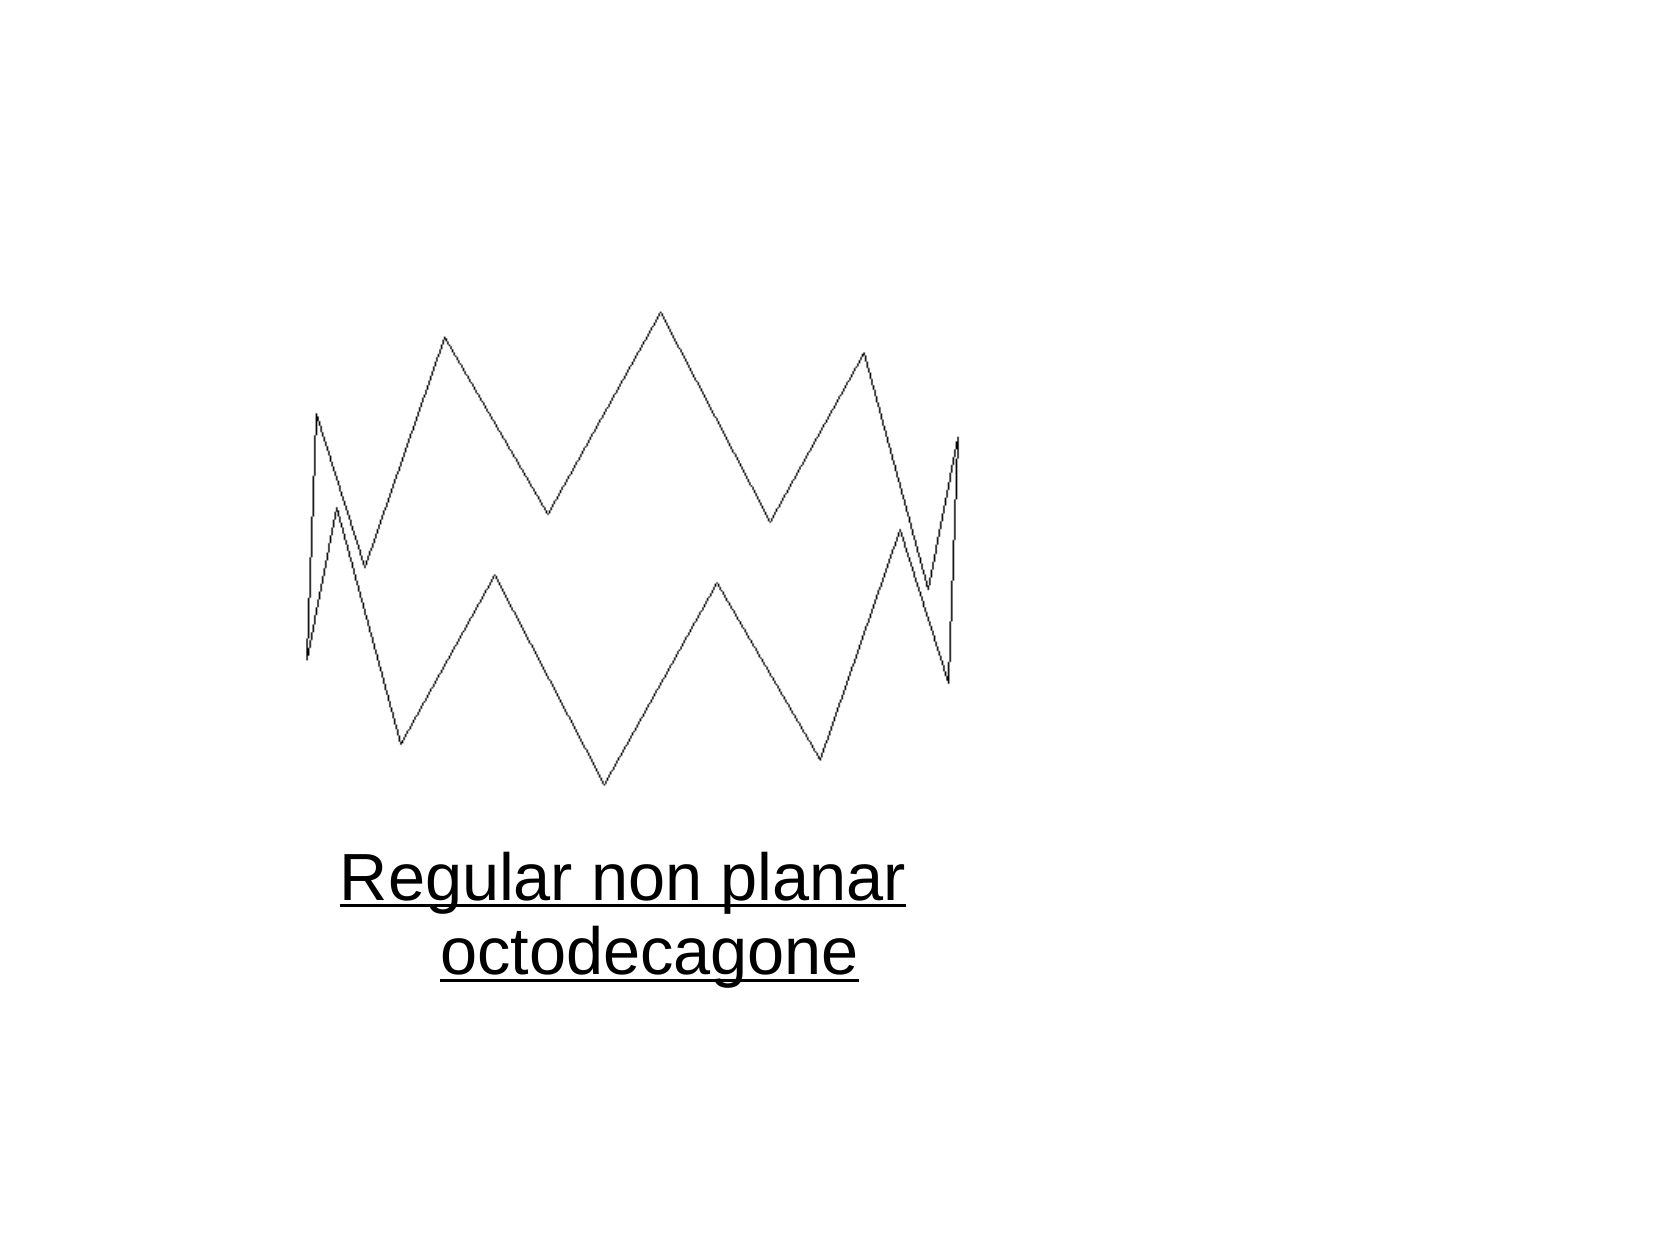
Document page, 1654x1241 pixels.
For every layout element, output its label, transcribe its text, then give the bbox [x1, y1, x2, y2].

picture [269, 301, 981, 803]
list Regular non planar octodecagone [212, 839, 1016, 990]
